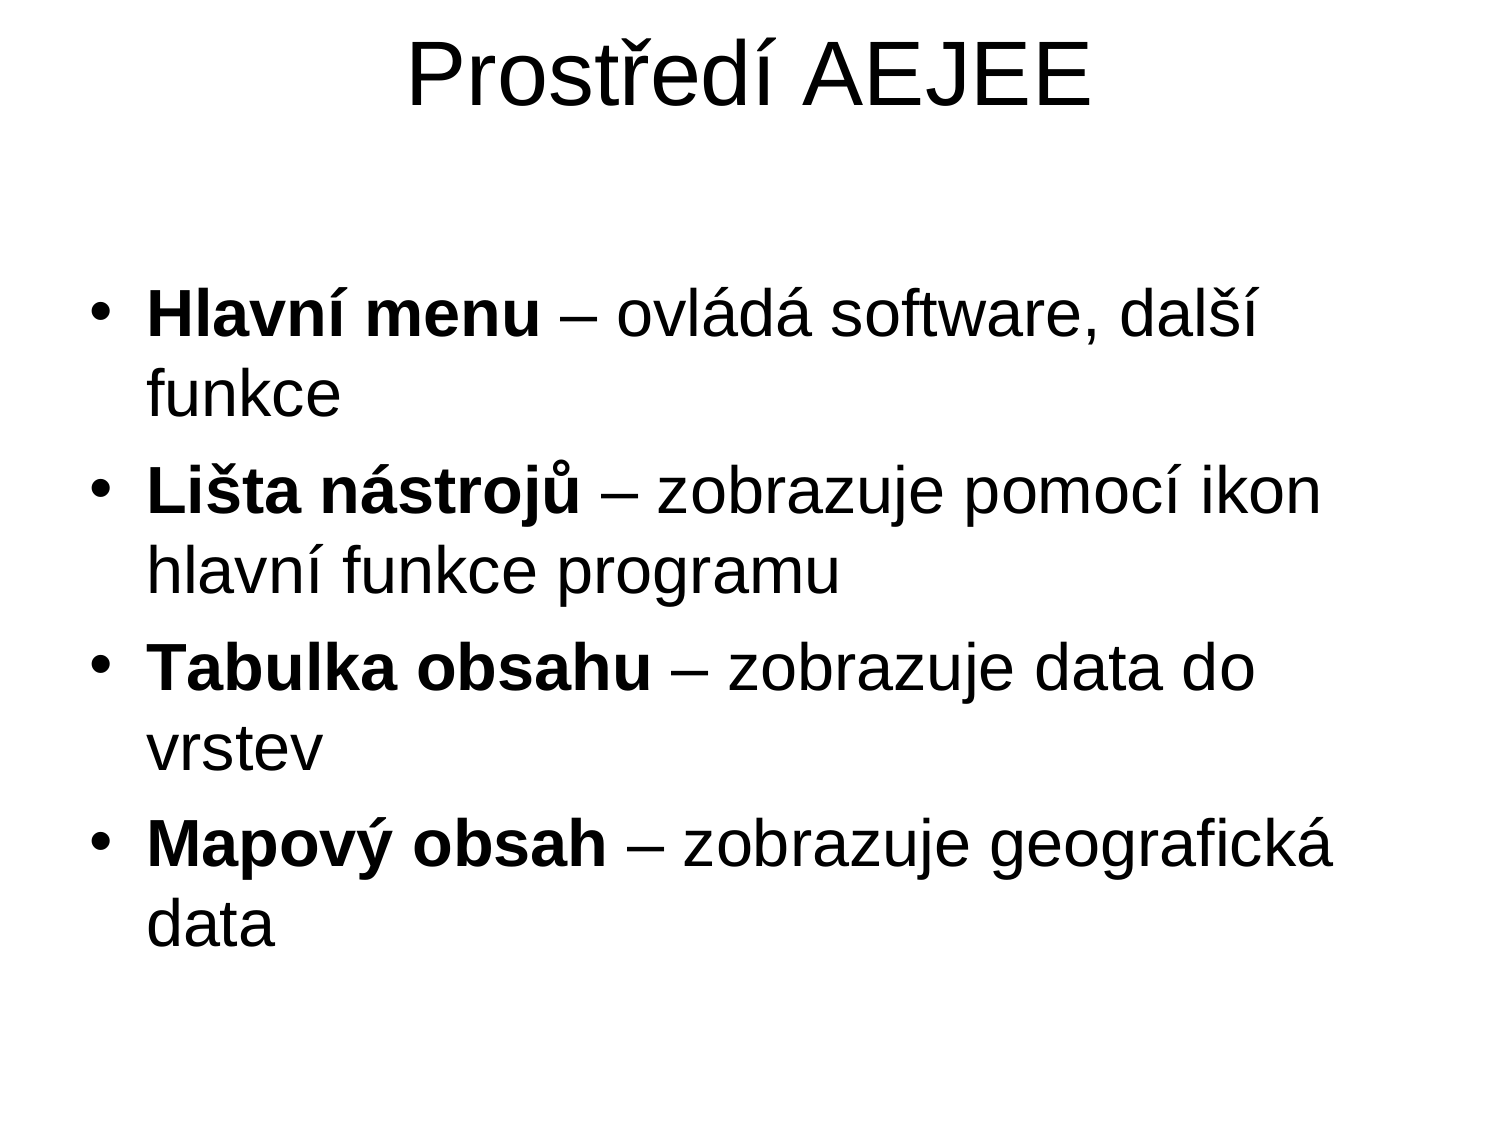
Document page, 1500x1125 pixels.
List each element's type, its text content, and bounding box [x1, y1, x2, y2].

title Prostředí AEJEE [75, 0, 1426, 138]
list Hlavní menu – ovládá software, další funkce Lišta nástrojů – zobrazuje pomocí ikon hlavní funkce programu Tabulka obsahu – zobrazuje data do vrstev Mapový obsah – zobrazuje geografická data [75, 262, 1426, 1006]
